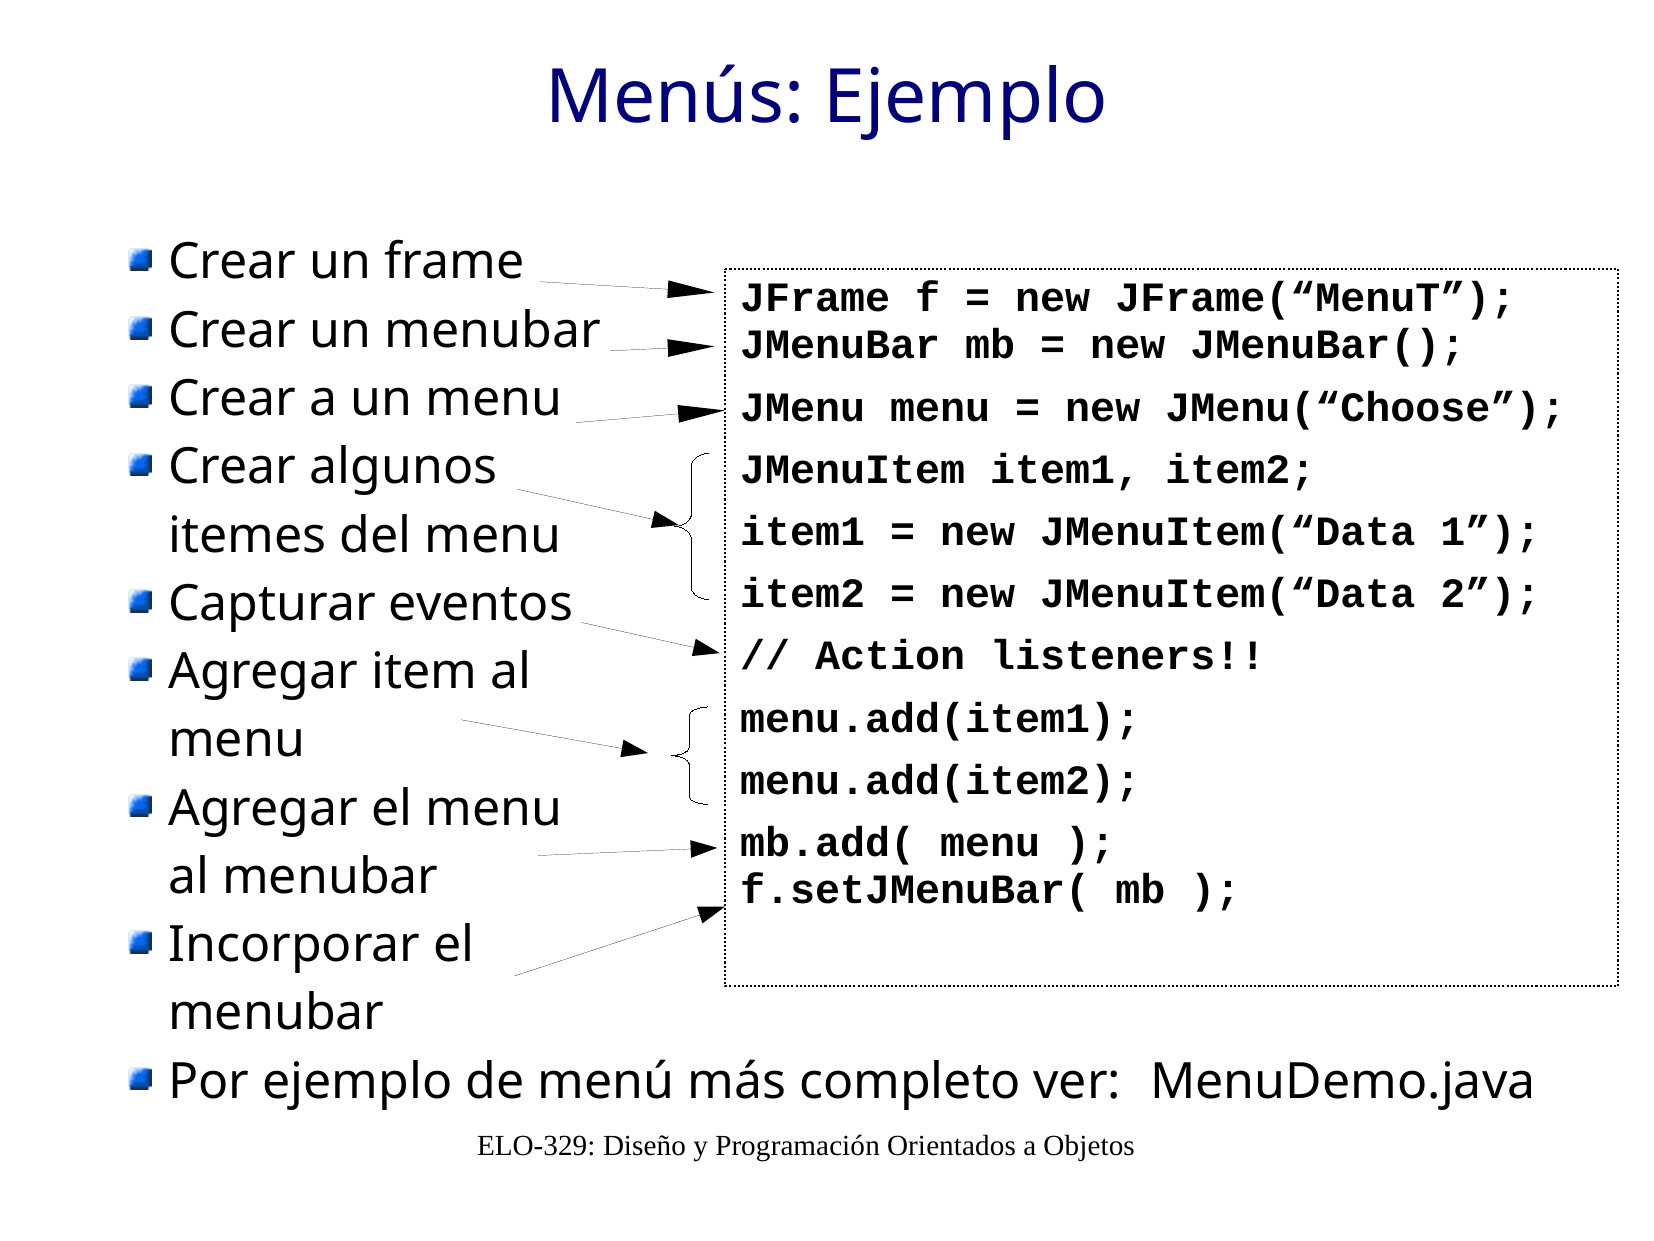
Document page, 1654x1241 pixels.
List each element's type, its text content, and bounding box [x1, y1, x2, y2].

text_box JFrame f = new JFrame(“MenuT”); JMenuBar mb = new JMenuBar(); JMenu menu = new JMenu(“Choose”); JMenuItem item1, item2; item1 = new JMenuItem(“Data 1”); item2 = new JMenuItem(“Data 2”); // Action listeners!! menu.add(item1); menu.add(item2); mb.add( menu ); f.setJMenuBar( mb ); [725, 268, 1619, 987]
title Menús: Ejemplo [82, 43, 1571, 145]
list Crear un frame Crear un menubar Crear a un menu Crear algunos itemes del menu Capturar eventos Agregar item al menu Agregar el menu al menubar Incorporar el menubar Por ejemplo de menú más completo ver: MenuDemo.java [115, 225, 1571, 1115]
